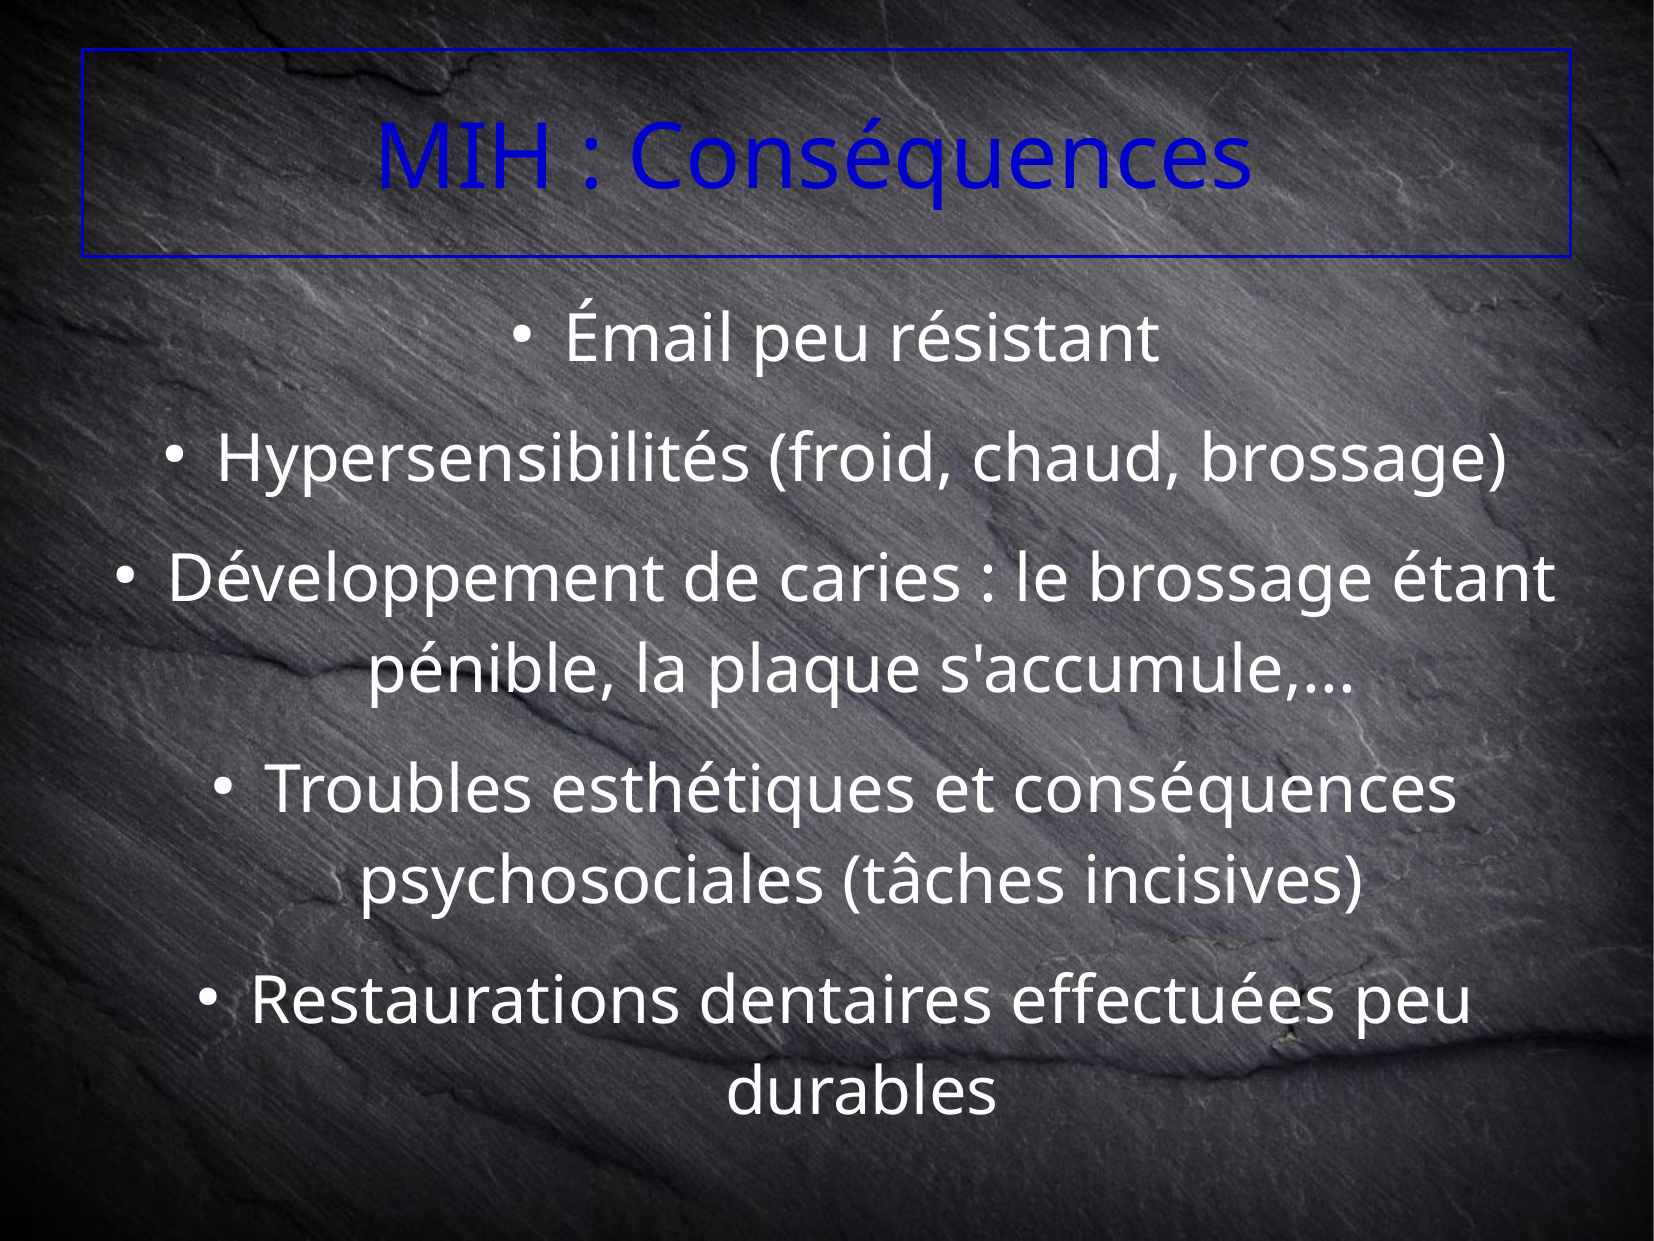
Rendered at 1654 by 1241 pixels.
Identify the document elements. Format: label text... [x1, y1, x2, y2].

list Émail peu résistant Hypersensibilités (froid, chaud, brossage) Développement de caries : le brossage étant pénible, la plaque s'accumule,... Troubles esthétiques et conséquences psychosociales (tâches incisives) Restaurations dentaires effectuées peu durables [82, 290, 1571, 1153]
title MIH : Conséquences [82, 49, 1571, 257]
picture [0, 0, 1654, 1241]
